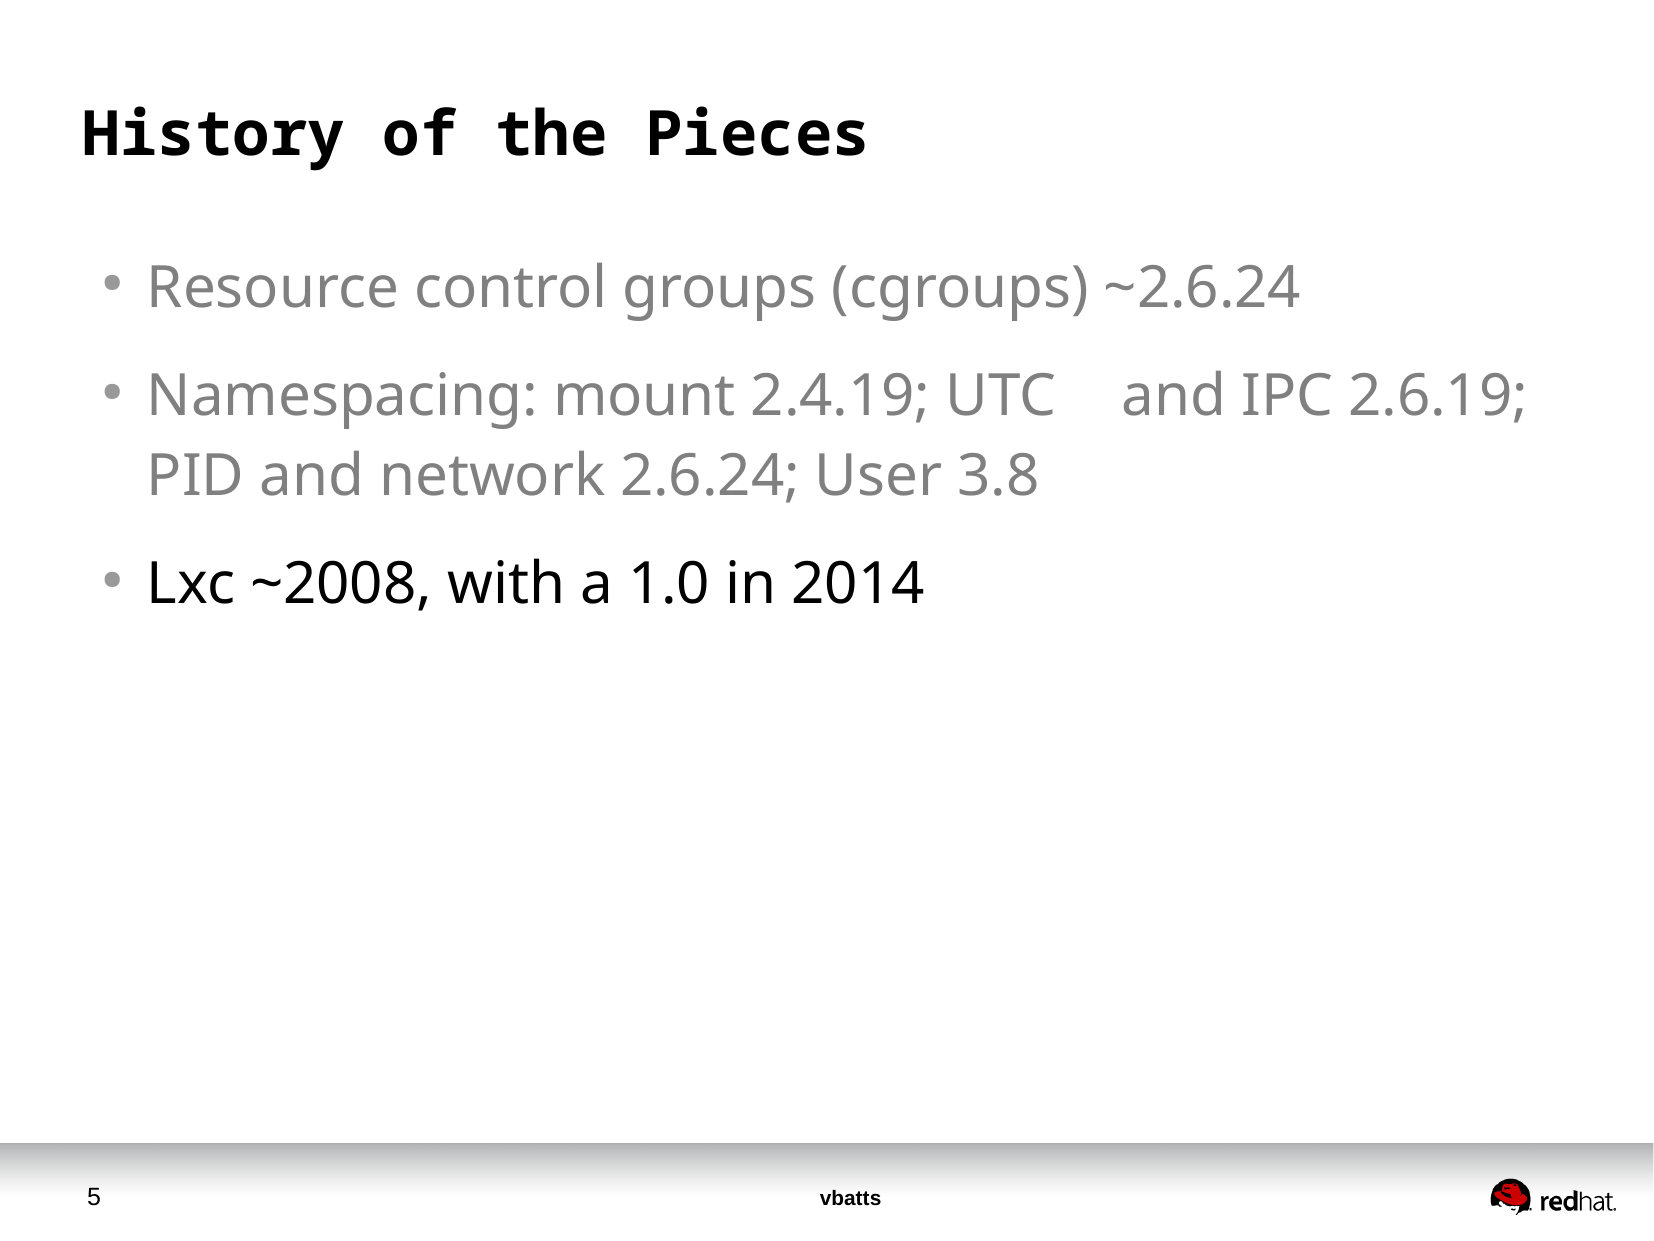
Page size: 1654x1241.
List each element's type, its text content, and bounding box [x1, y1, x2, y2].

picture [0, 1143, 1654, 1241]
list Resource control groups (cgroups) ~2.6.24 Namespacing: mount 2.4.19; UTC and IPC 2.6.19; PID and network 2.6.24; User 3.8 Lxc ~2008, with a 1.0 in 2014 [86, 244, 1576, 1039]
title History of the Pieces [82, 37, 1571, 226]
